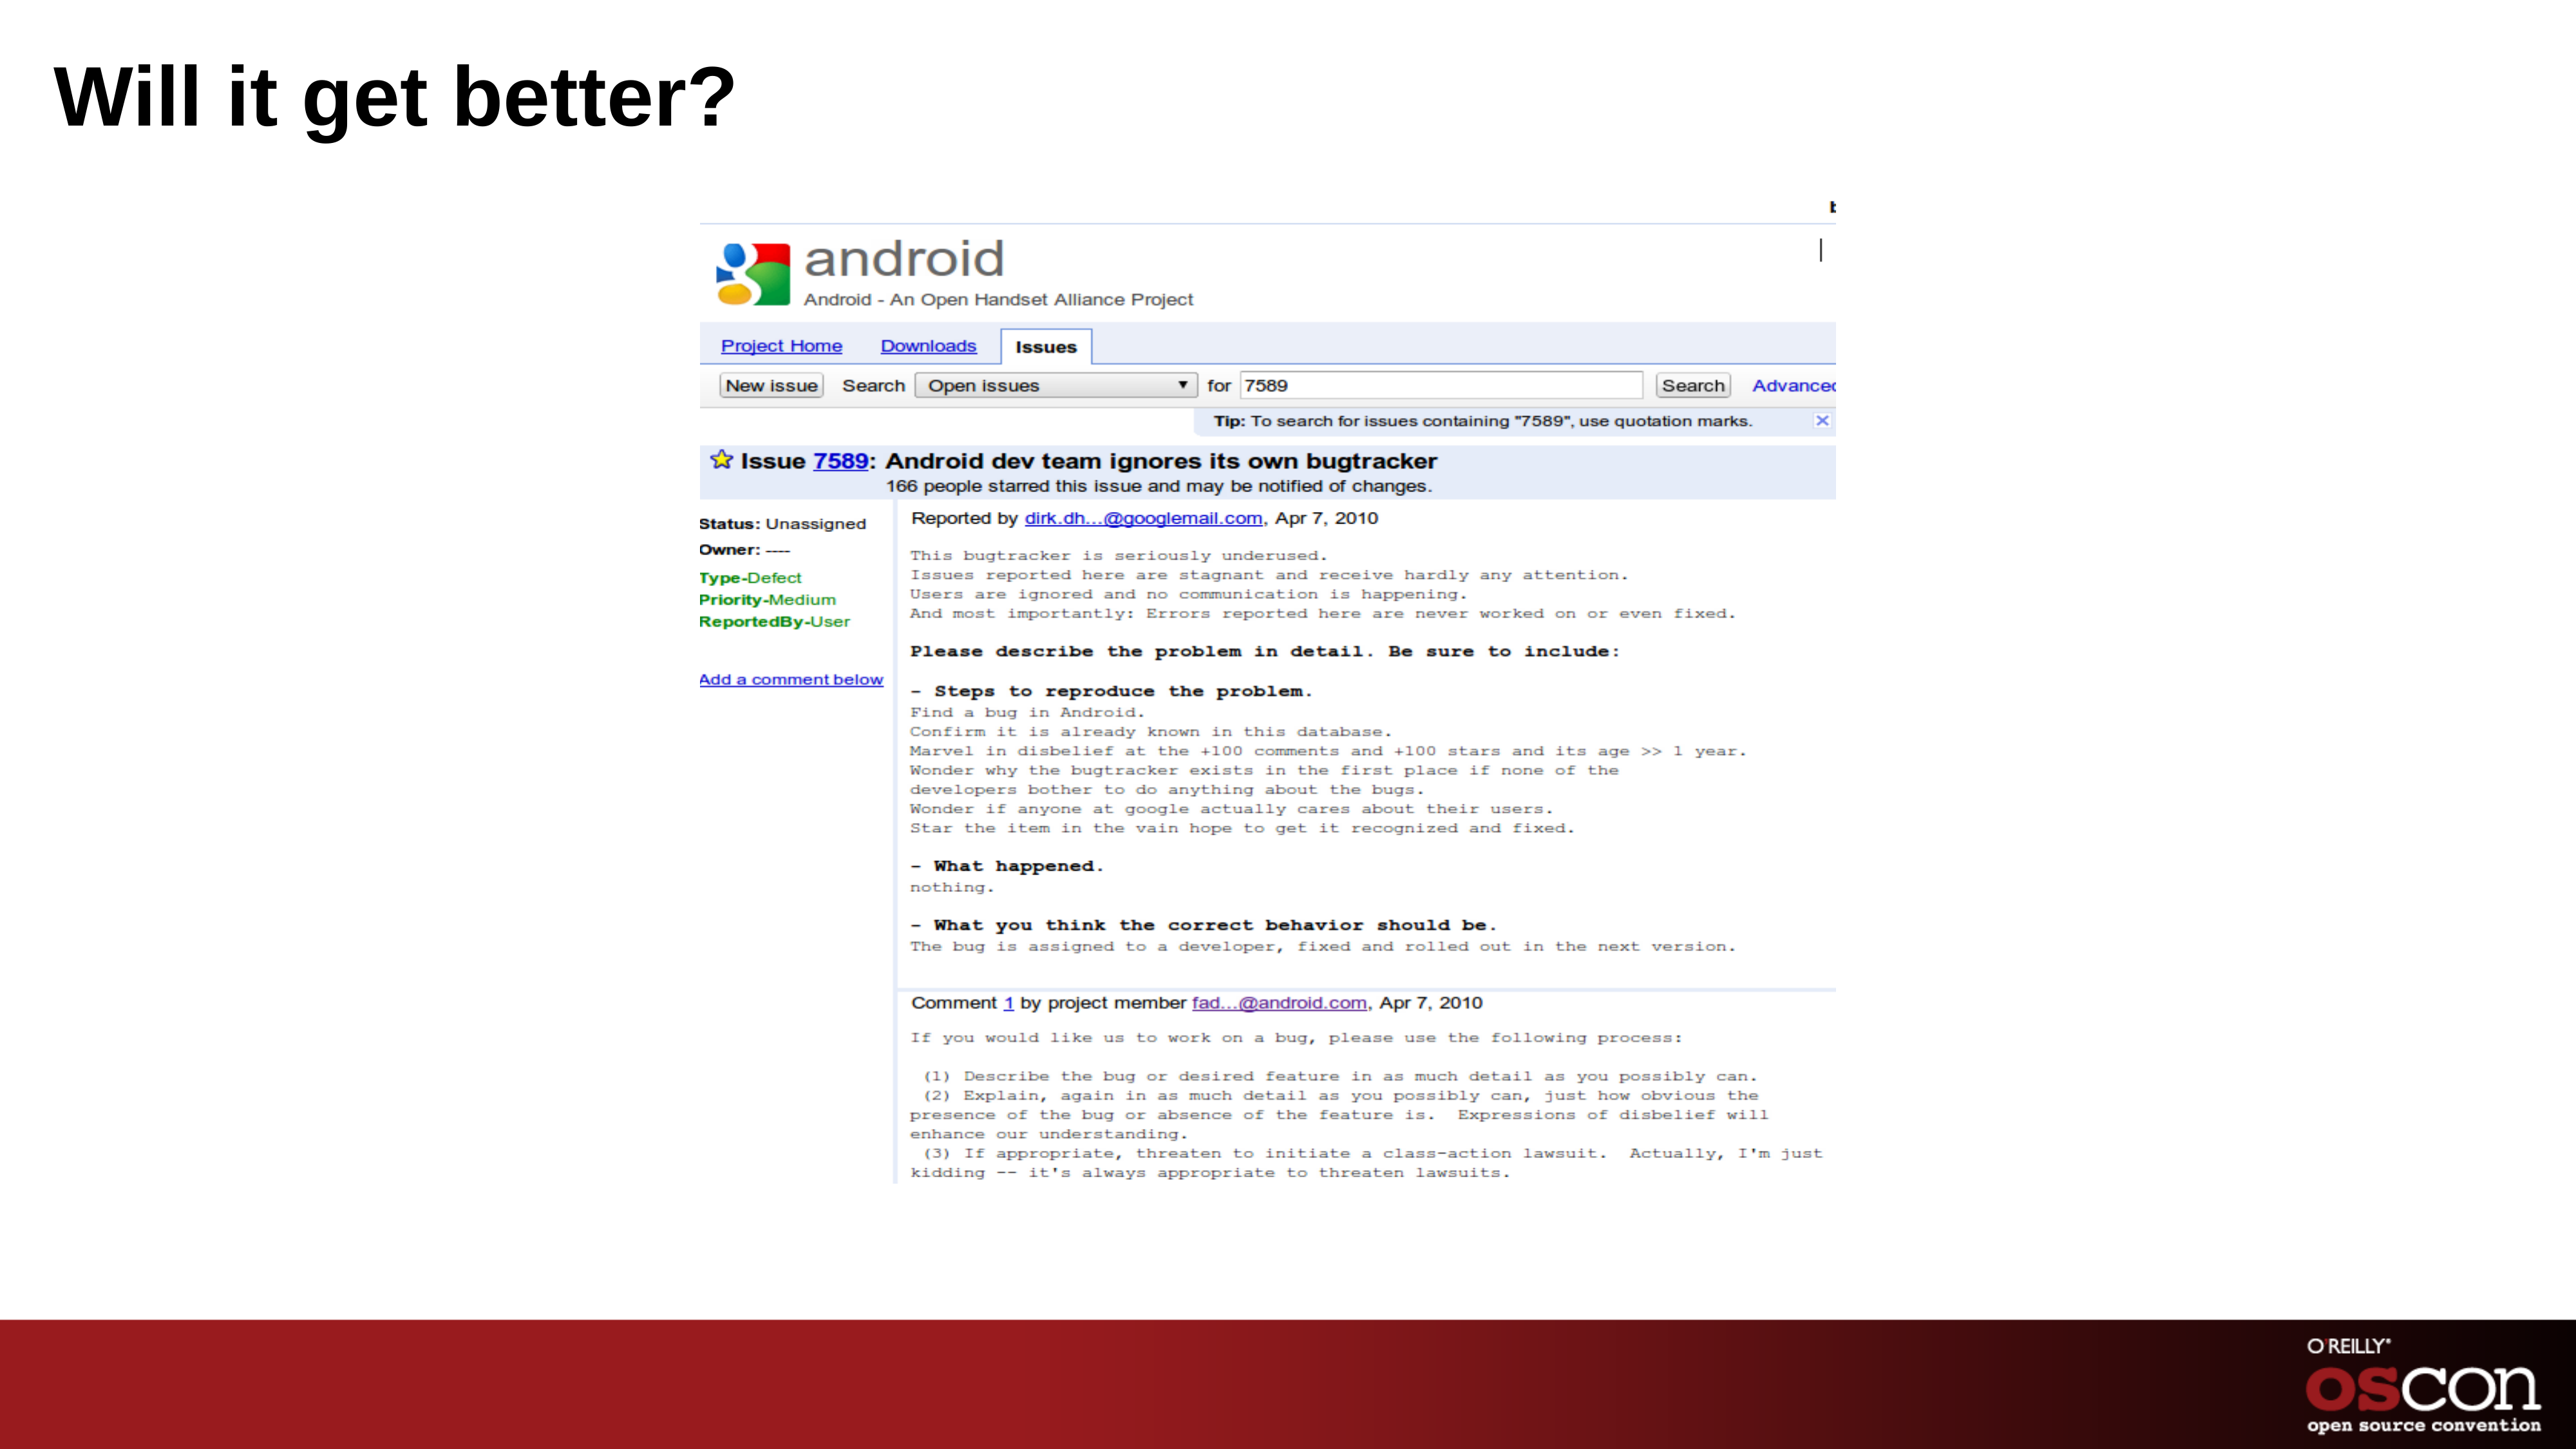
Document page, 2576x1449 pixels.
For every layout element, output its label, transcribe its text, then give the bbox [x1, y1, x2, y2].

title Will it get better? [48, 17, 2514, 167]
picture [0, 0, 2576, 1449]
